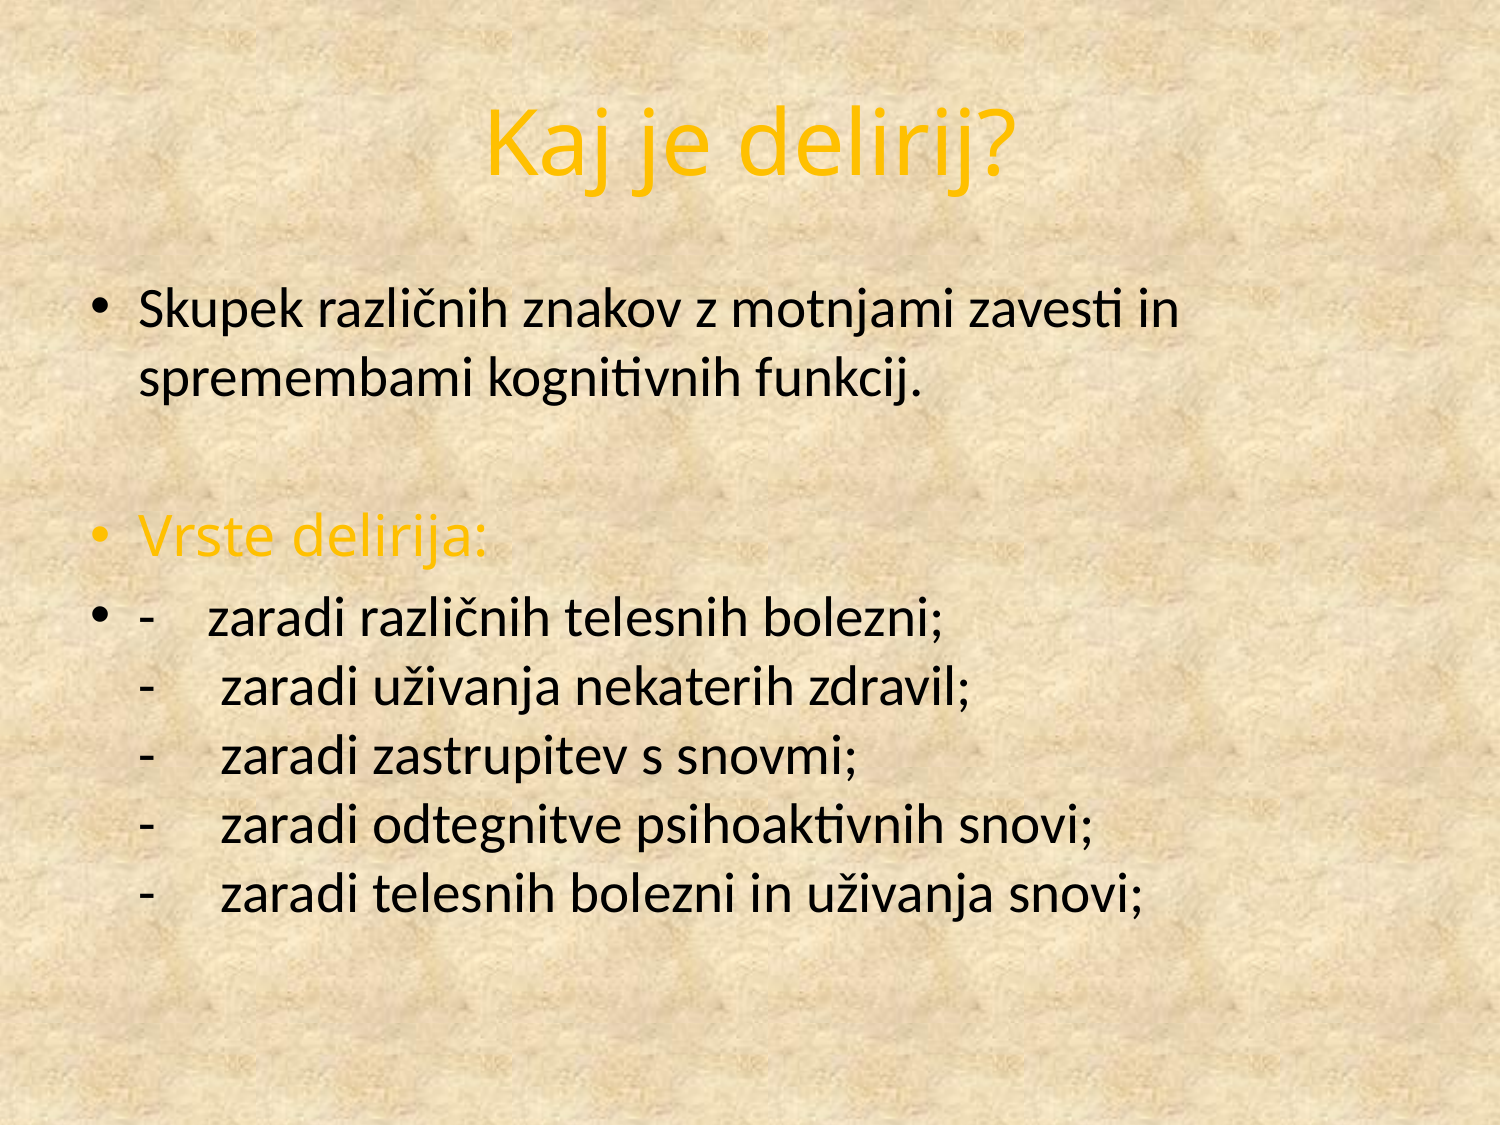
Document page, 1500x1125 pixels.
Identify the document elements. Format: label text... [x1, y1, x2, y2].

picture [0, 0, 1500, 1125]
list Skupek različnih znakov z motnjami zavesti in spremembami kognitivnih funkcij. Vrste delirija: - zaradi različnih telesnih bolezni; - zaradi uživanja nekaterih zdravil; - zaradi zastrupitev s snovmi; - zaradi odtegnitve psihoaktivnih snovi; - zaradi telesnih bolezni in uživanja snovi; [75, 262, 1425, 1005]
title Kaj je delirij? [75, 45, 1425, 233]
